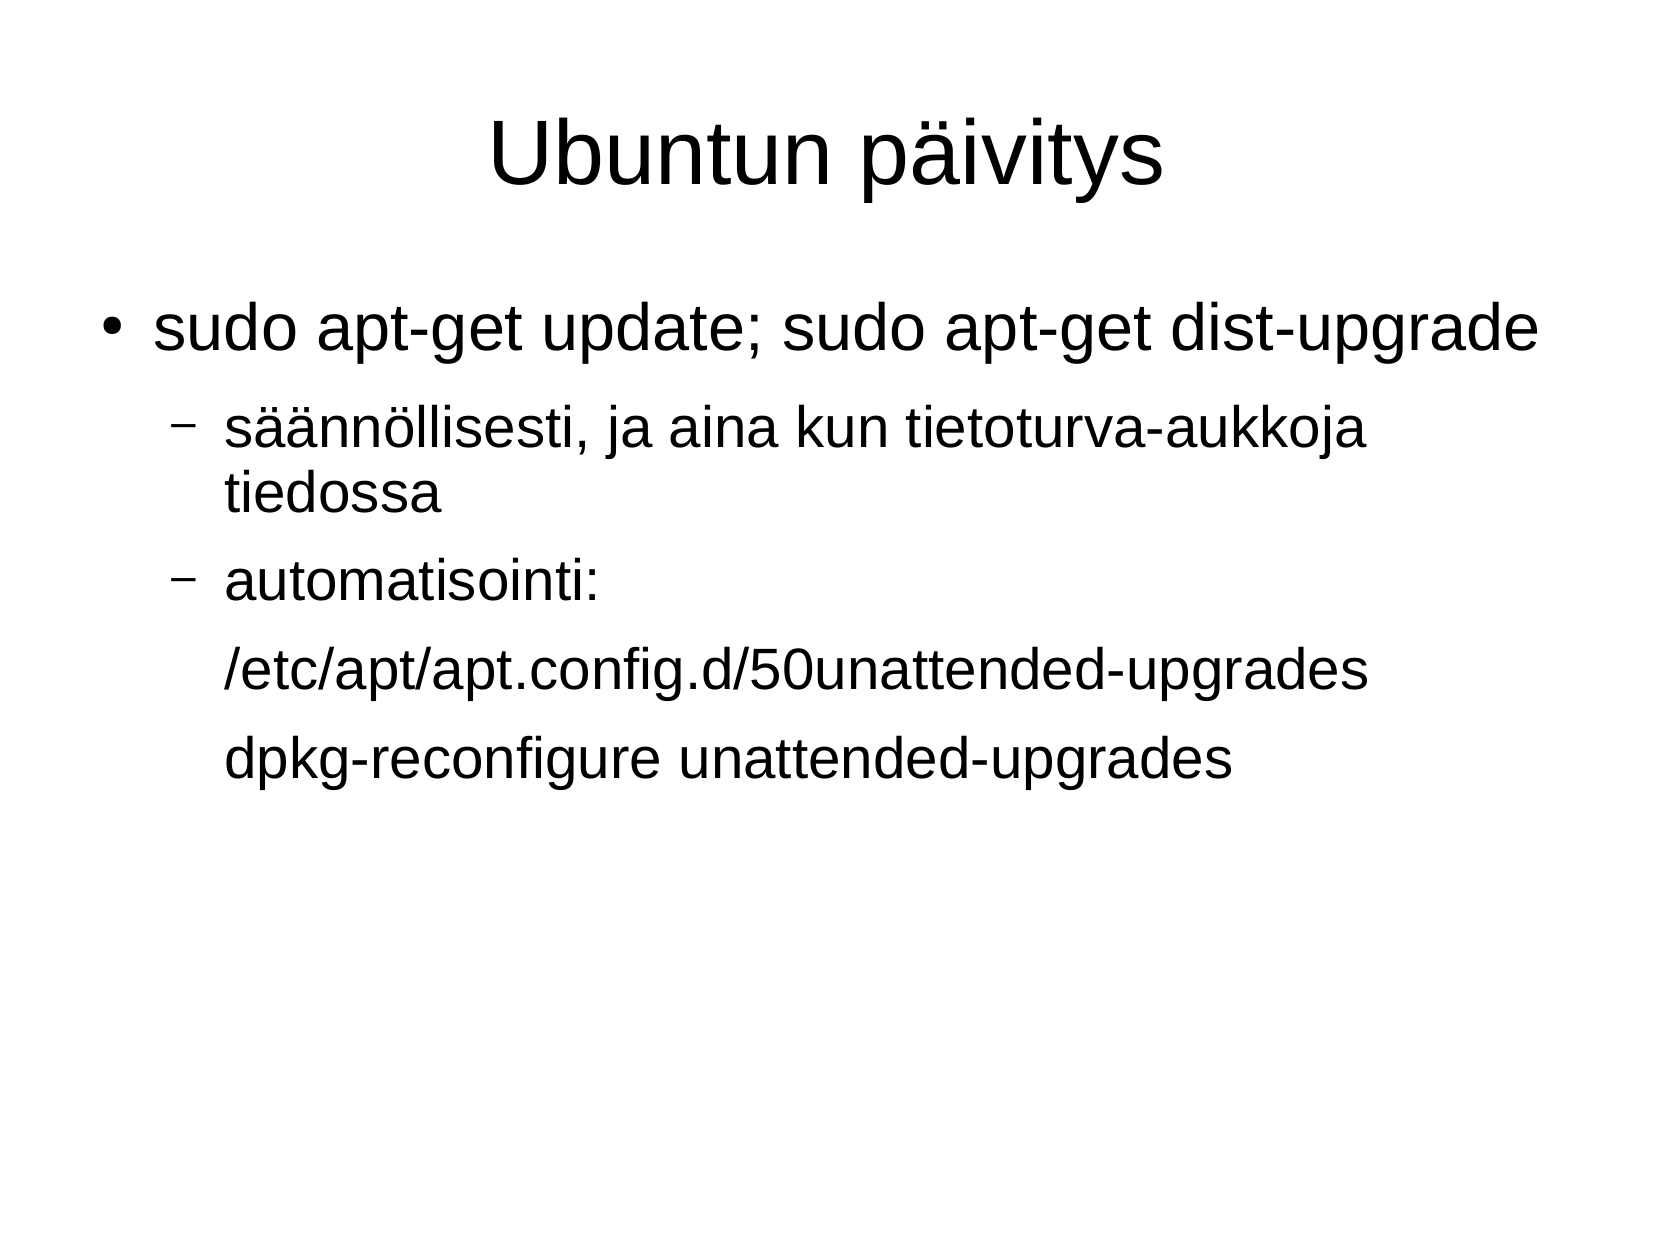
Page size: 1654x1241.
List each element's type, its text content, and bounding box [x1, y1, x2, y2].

title Ubuntun päivitys [82, 49, 1571, 257]
list sudo apt-get update; sudo apt-get dist-upgrade säännöllisesti, ja aina kun tietoturva-aukkoja tiedossa automatisointi: /etc/apt/apt.config.d/50unattended-upgrades dpkg-reconfigure unattended-upgrades [82, 290, 1571, 1010]
